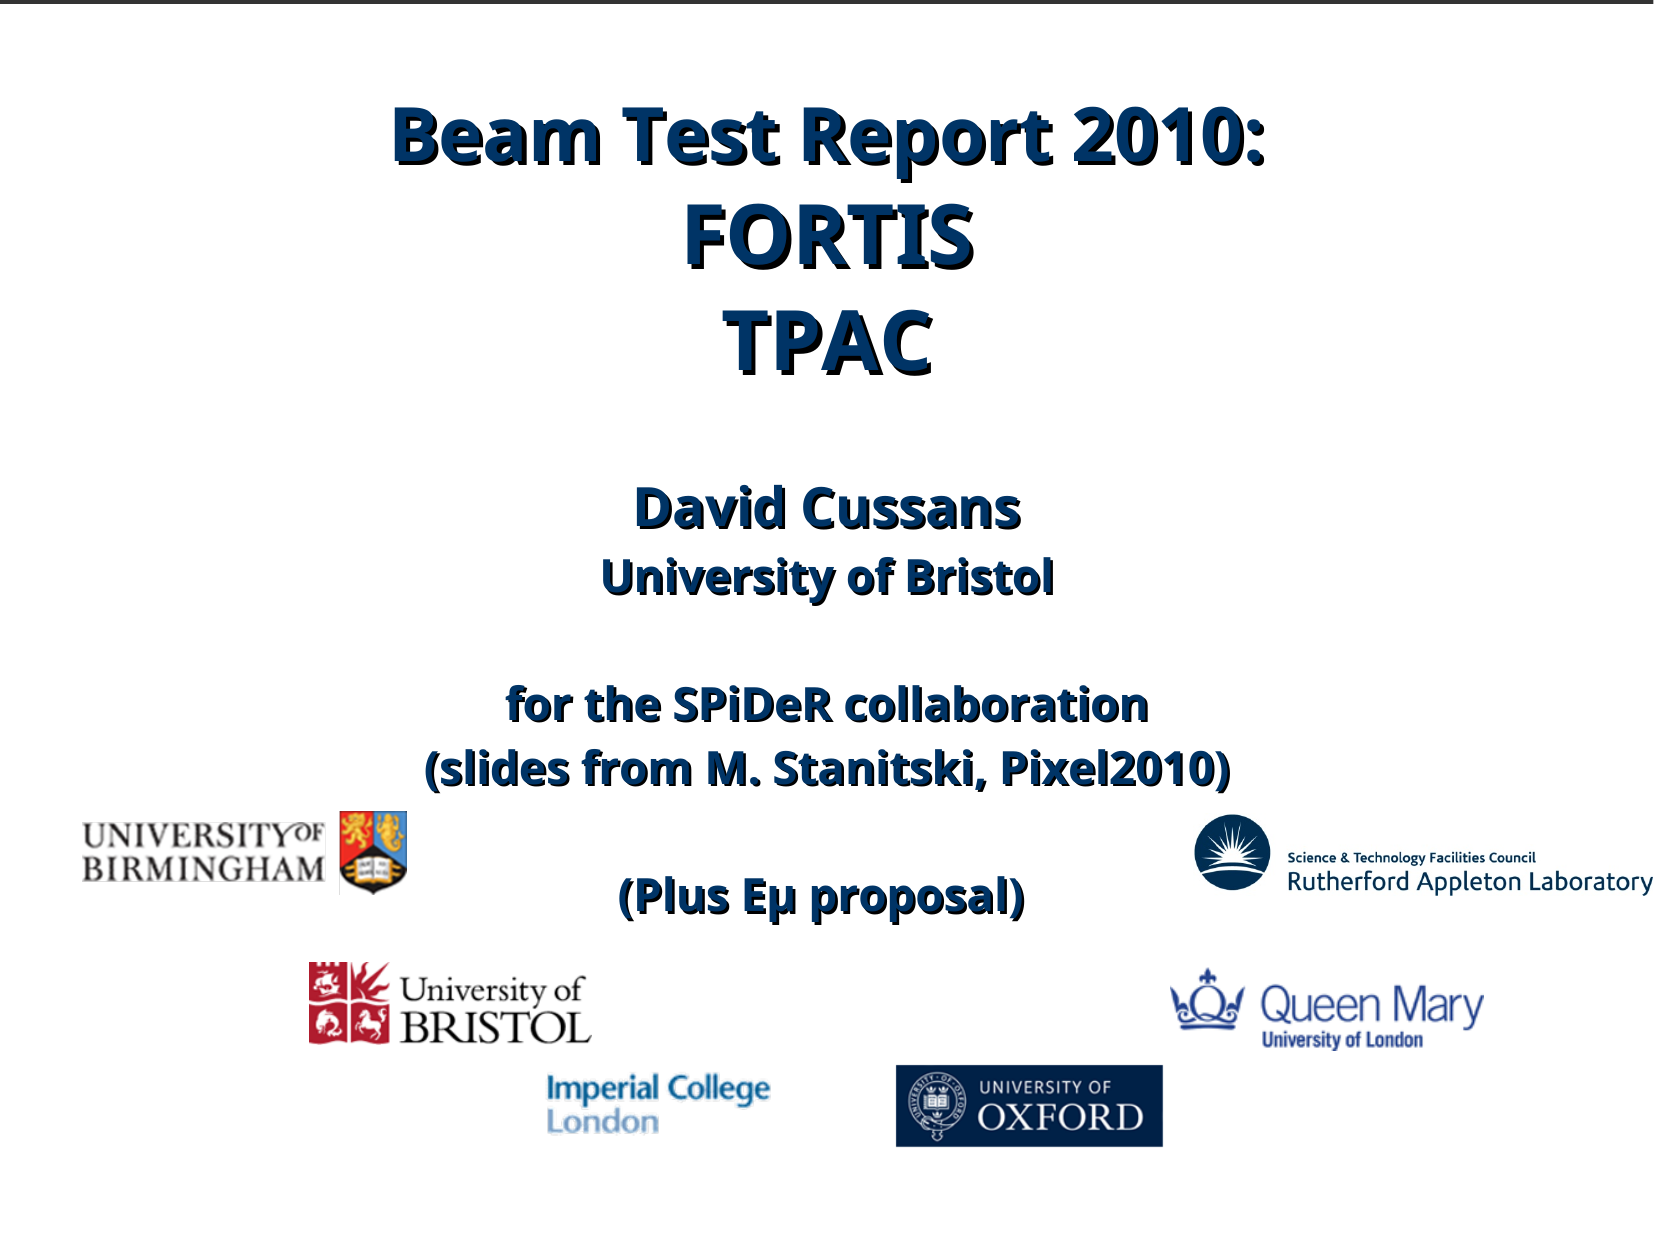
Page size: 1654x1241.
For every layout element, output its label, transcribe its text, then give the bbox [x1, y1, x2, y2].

picture [1193, 813, 1653, 896]
picture [895, 1064, 1164, 1148]
picture [309, 962, 592, 1045]
text_box Beam Test Report 2010: FORTIS TPAC David Cussans University of Bristol for the SPiDeR collaboration (slides from M. Stanitski, Pixel2010) (Plus Eμ proposal) [56, 21, 1598, 582]
picture [1170, 967, 1484, 1051]
picture [526, 1059, 788, 1154]
picture [82, 811, 407, 895]
